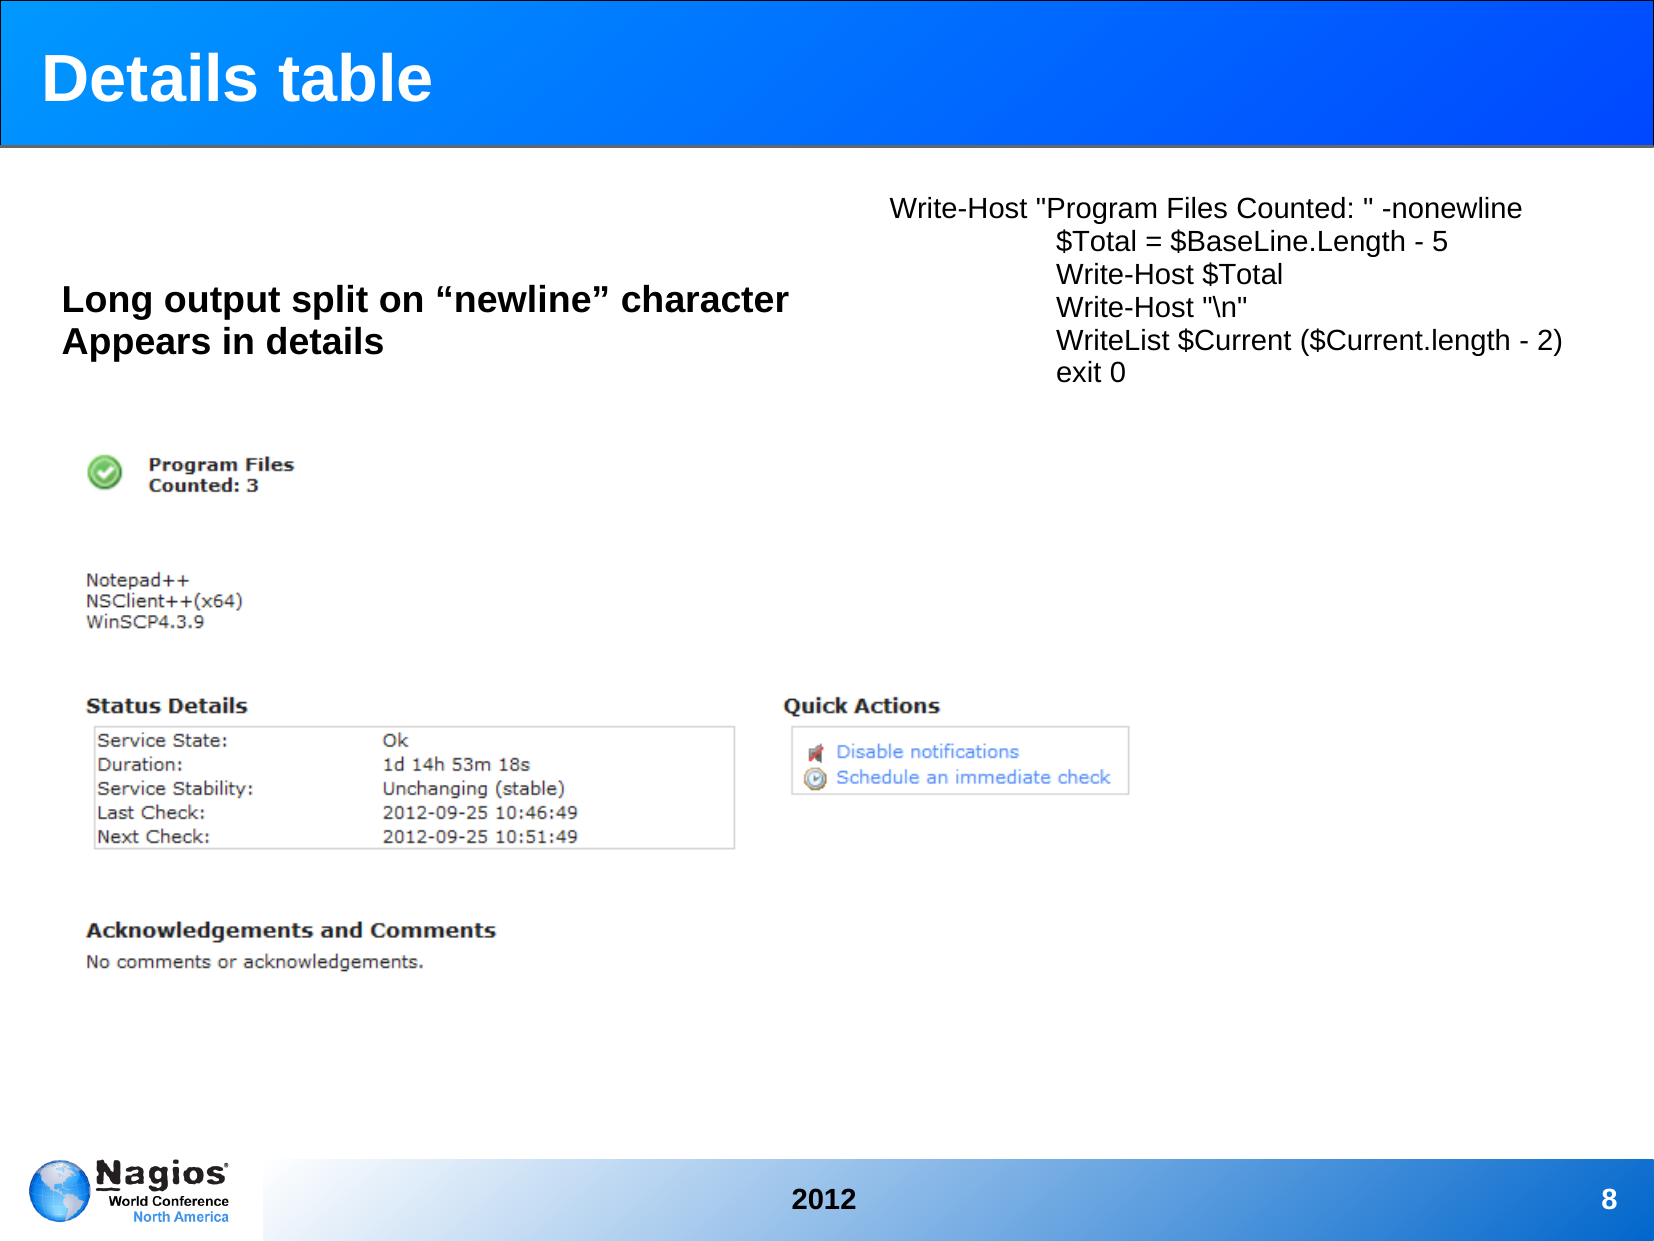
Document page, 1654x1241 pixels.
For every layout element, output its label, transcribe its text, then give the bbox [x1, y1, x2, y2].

title Details table [41, 36, 1248, 120]
picture [29, 1159, 229, 1235]
picture [67, 428, 1141, 986]
text_box Long output split on “newline” character Appears in details [46, 271, 806, 373]
text_box Write-Host "Program Files Counted: " -nonewline $Total = $BaseLine.Length - 5 Write-Host $Total Write-Host "\n" WriteList $Current ($Current.length - 2) exit 0 [874, 185, 1654, 397]
